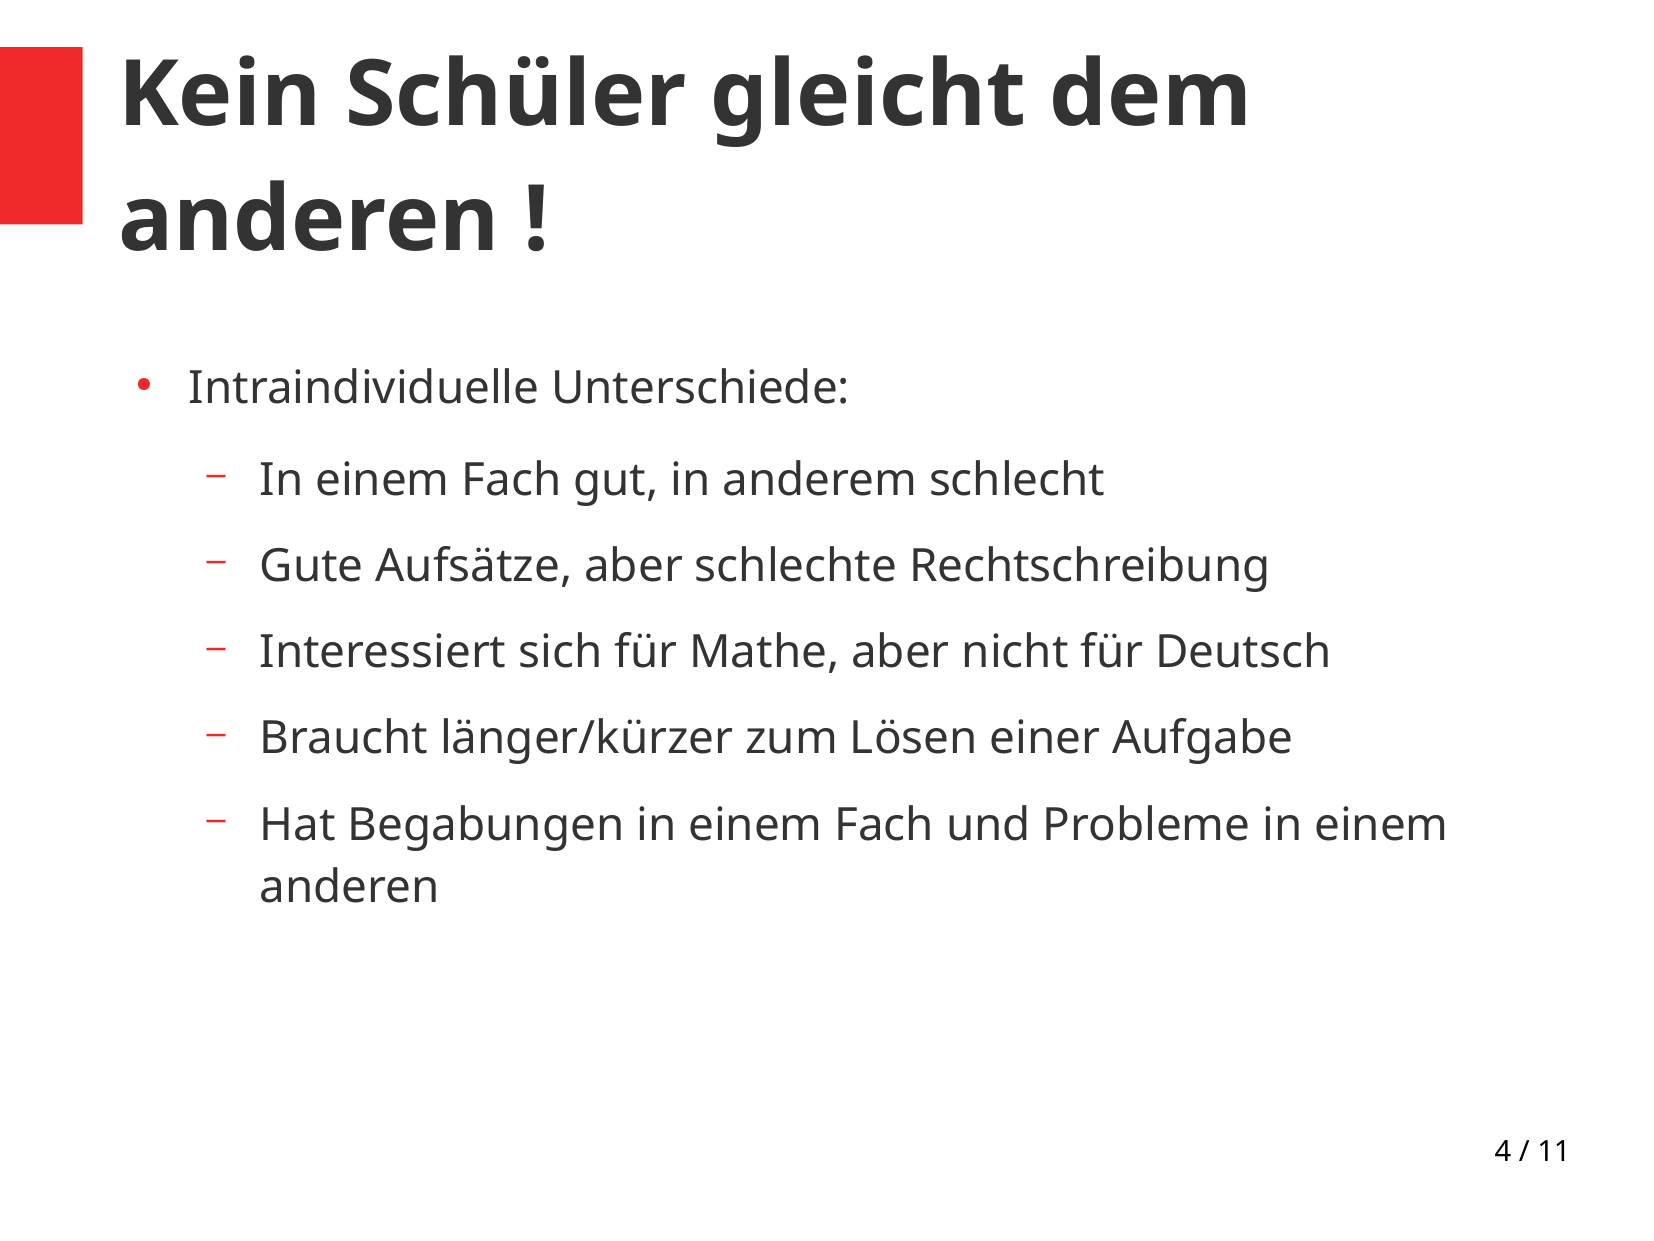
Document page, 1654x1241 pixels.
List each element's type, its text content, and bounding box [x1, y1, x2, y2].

list Intraindividuelle Unterschiede: In einem Fach gut, in anderem schlecht Gute Aufsätze, aber schlechte Rechtschreibung Interessiert sich für Mathe, aber nicht für Deutsch Braucht länger/kürzer zum Lösen einer Aufgabe Hat Begabungen in einem Fach und Probleme in einem anderen [118, 354, 1536, 1074]
title Kein Schüler gleicht dem anderen ! [118, 28, 1571, 278]
